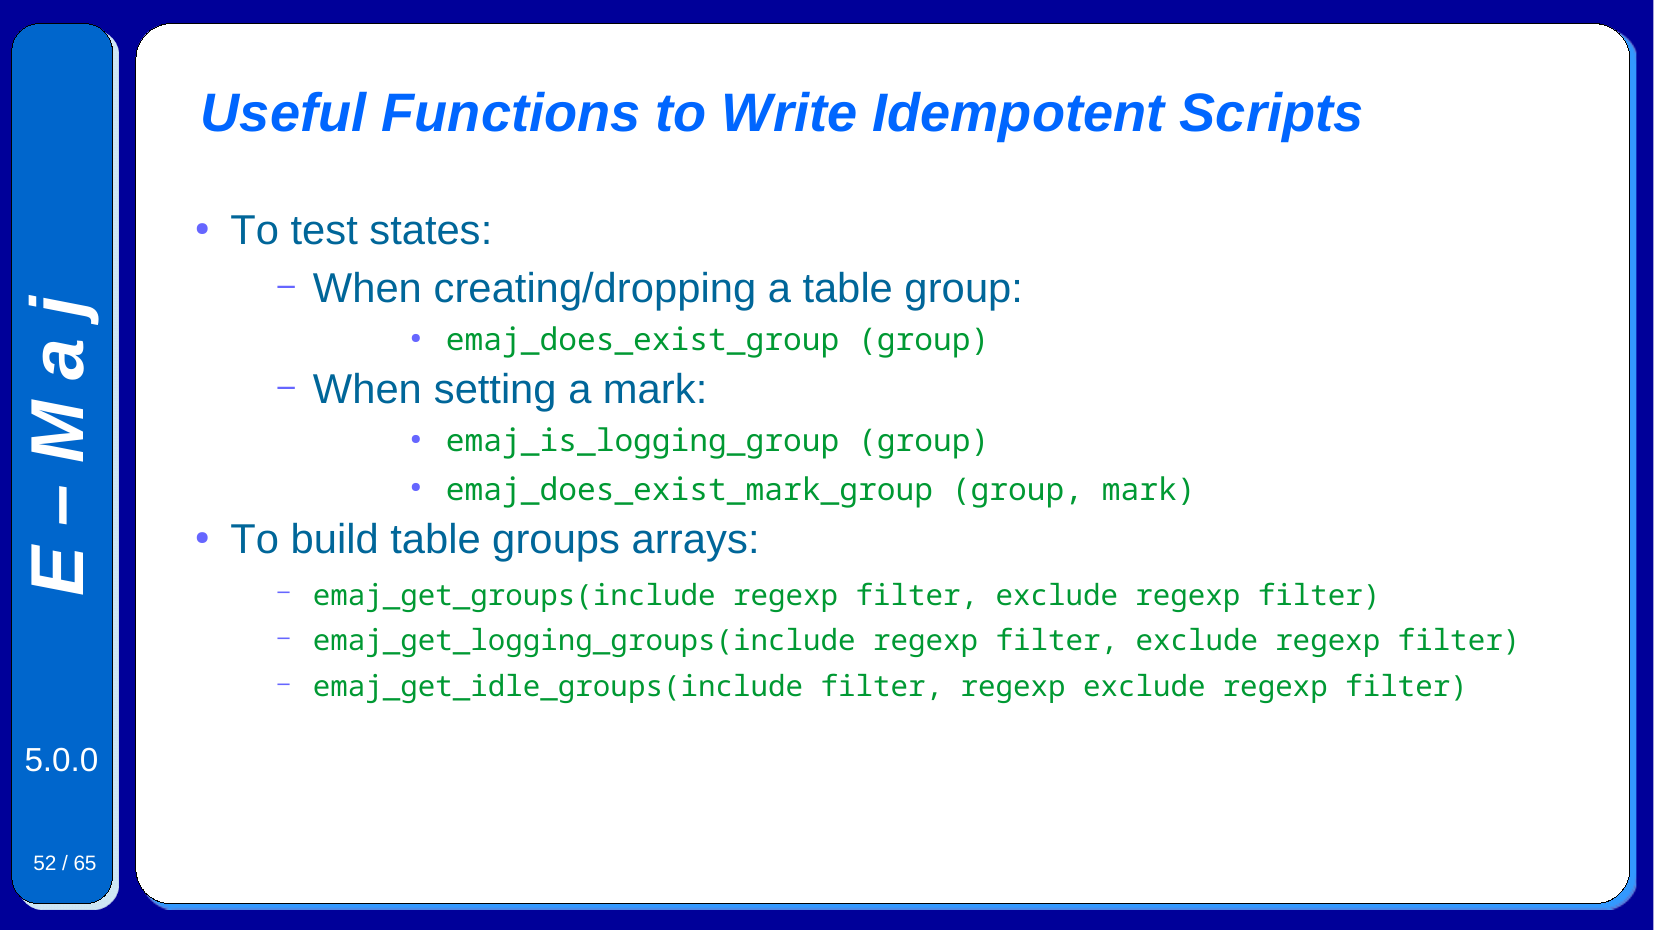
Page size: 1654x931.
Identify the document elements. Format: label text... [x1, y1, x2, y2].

list To test states: When creating/dropping a table group: emaj_does_exist_group (group) When setting a mark: emaj_is_logging_group (group) emaj_does_exist_mark_group (group, mark) To build table groups arrays: emaj_get_groups(include regexp filter, exclude regexp filter) emaj_get_logging_groups(include regexp filter, exclude regexp filter) emaj_get_idle_groups(include filter, regexp exclude regexp filter) [177, 206, 1587, 922]
title Useful Functions to Write Idempotent Scripts [200, 34, 1575, 191]
